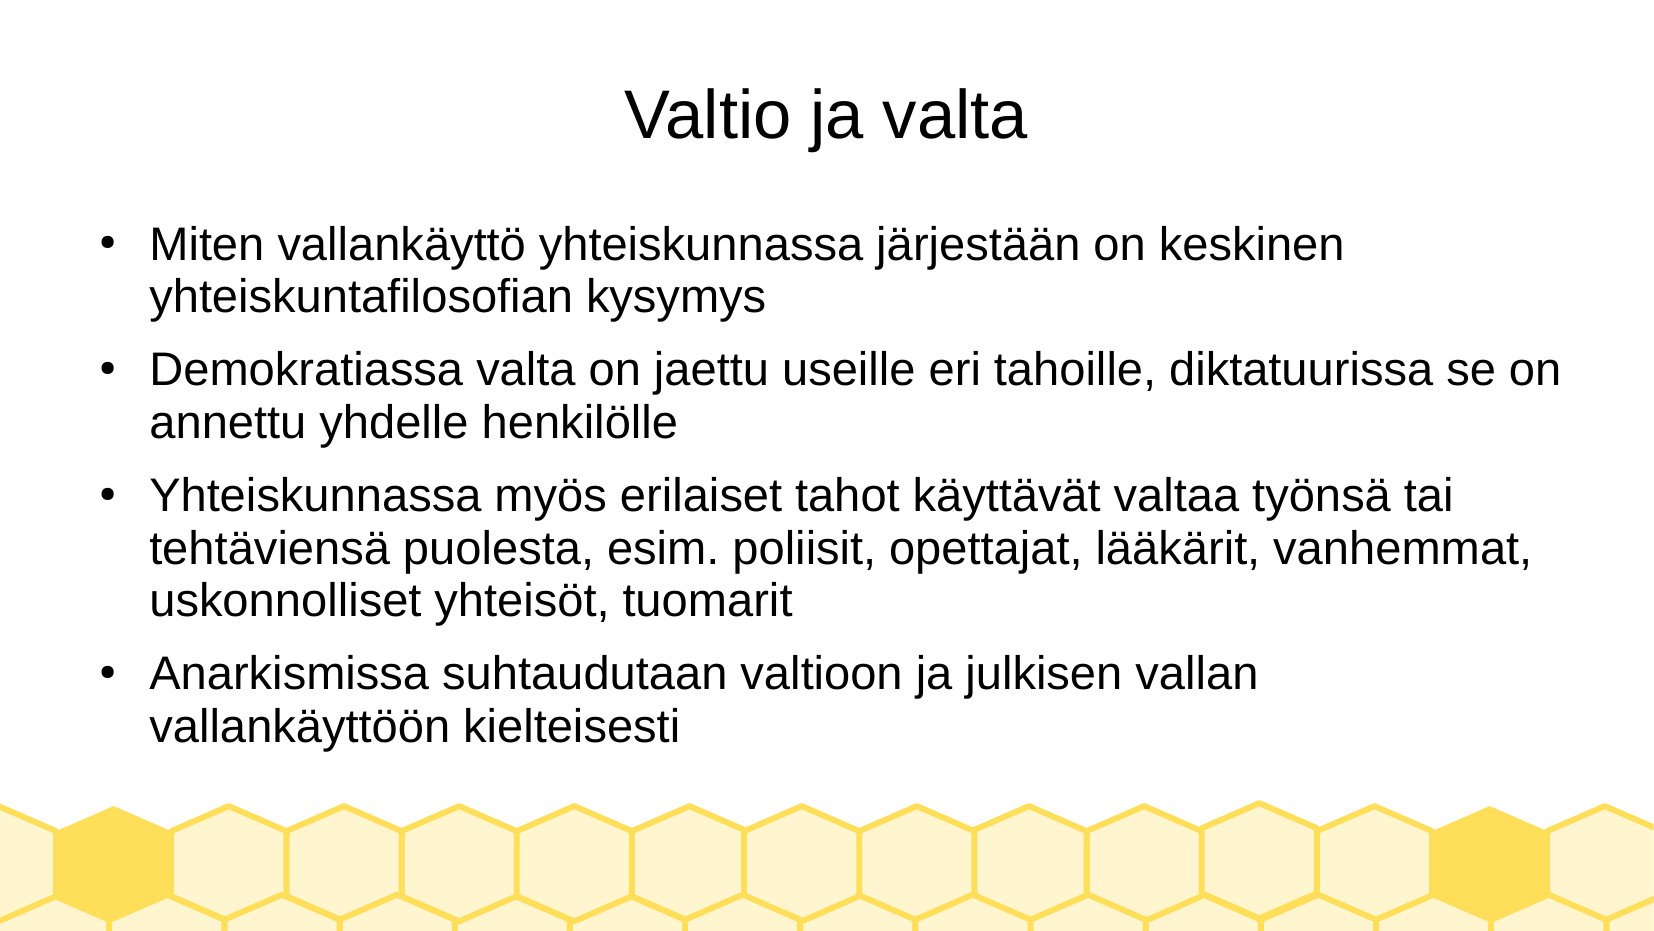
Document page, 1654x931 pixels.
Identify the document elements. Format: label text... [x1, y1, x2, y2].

title Valtio ja valta [82, 37, 1571, 193]
list Miten vallankäyttö yhteiskunnassa järjestään on keskinen yhteiskuntafilosofian kysymys Demokratiassa valta on jaettu useille eri tahoille, diktatuurissa se on annettu yhdelle henkilölle Yhteiskunnassa myös erilaiset tahot käyttävät valtaa työnsä tai tehtäviensä puolesta, esim. poliisit, opettajat, lääkärit, vanhemmat, uskonnolliset yhteisöt, tuomarit Anarkismissa suhtaudutaan valtioon ja julkisen vallan vallankäyttöön kielteisesti [82, 217, 1571, 758]
